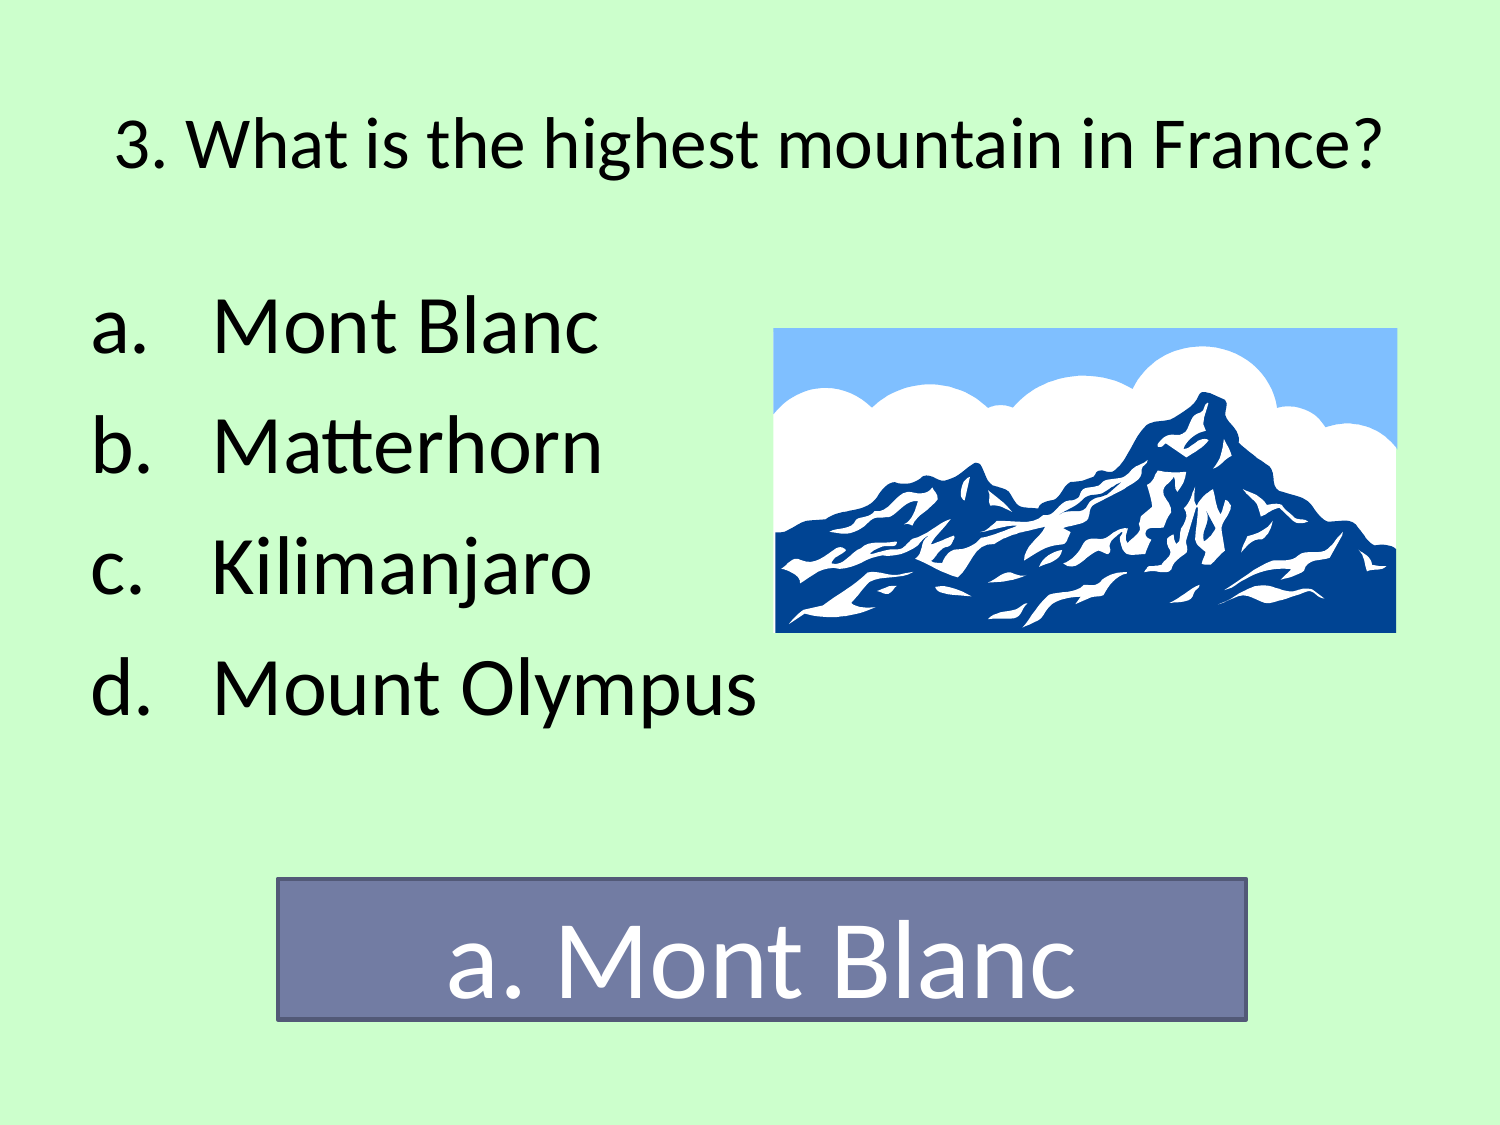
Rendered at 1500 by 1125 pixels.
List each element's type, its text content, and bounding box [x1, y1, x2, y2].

text_box a. Mont Blanc [278, 879, 1246, 1020]
title 3. What is the highest mountain in France? [75, 45, 1426, 233]
list Mont Blanc Matterhorn Kilimanjaro Mount Olympus [75, 262, 1426, 1005]
picture [773, 328, 1398, 633]
